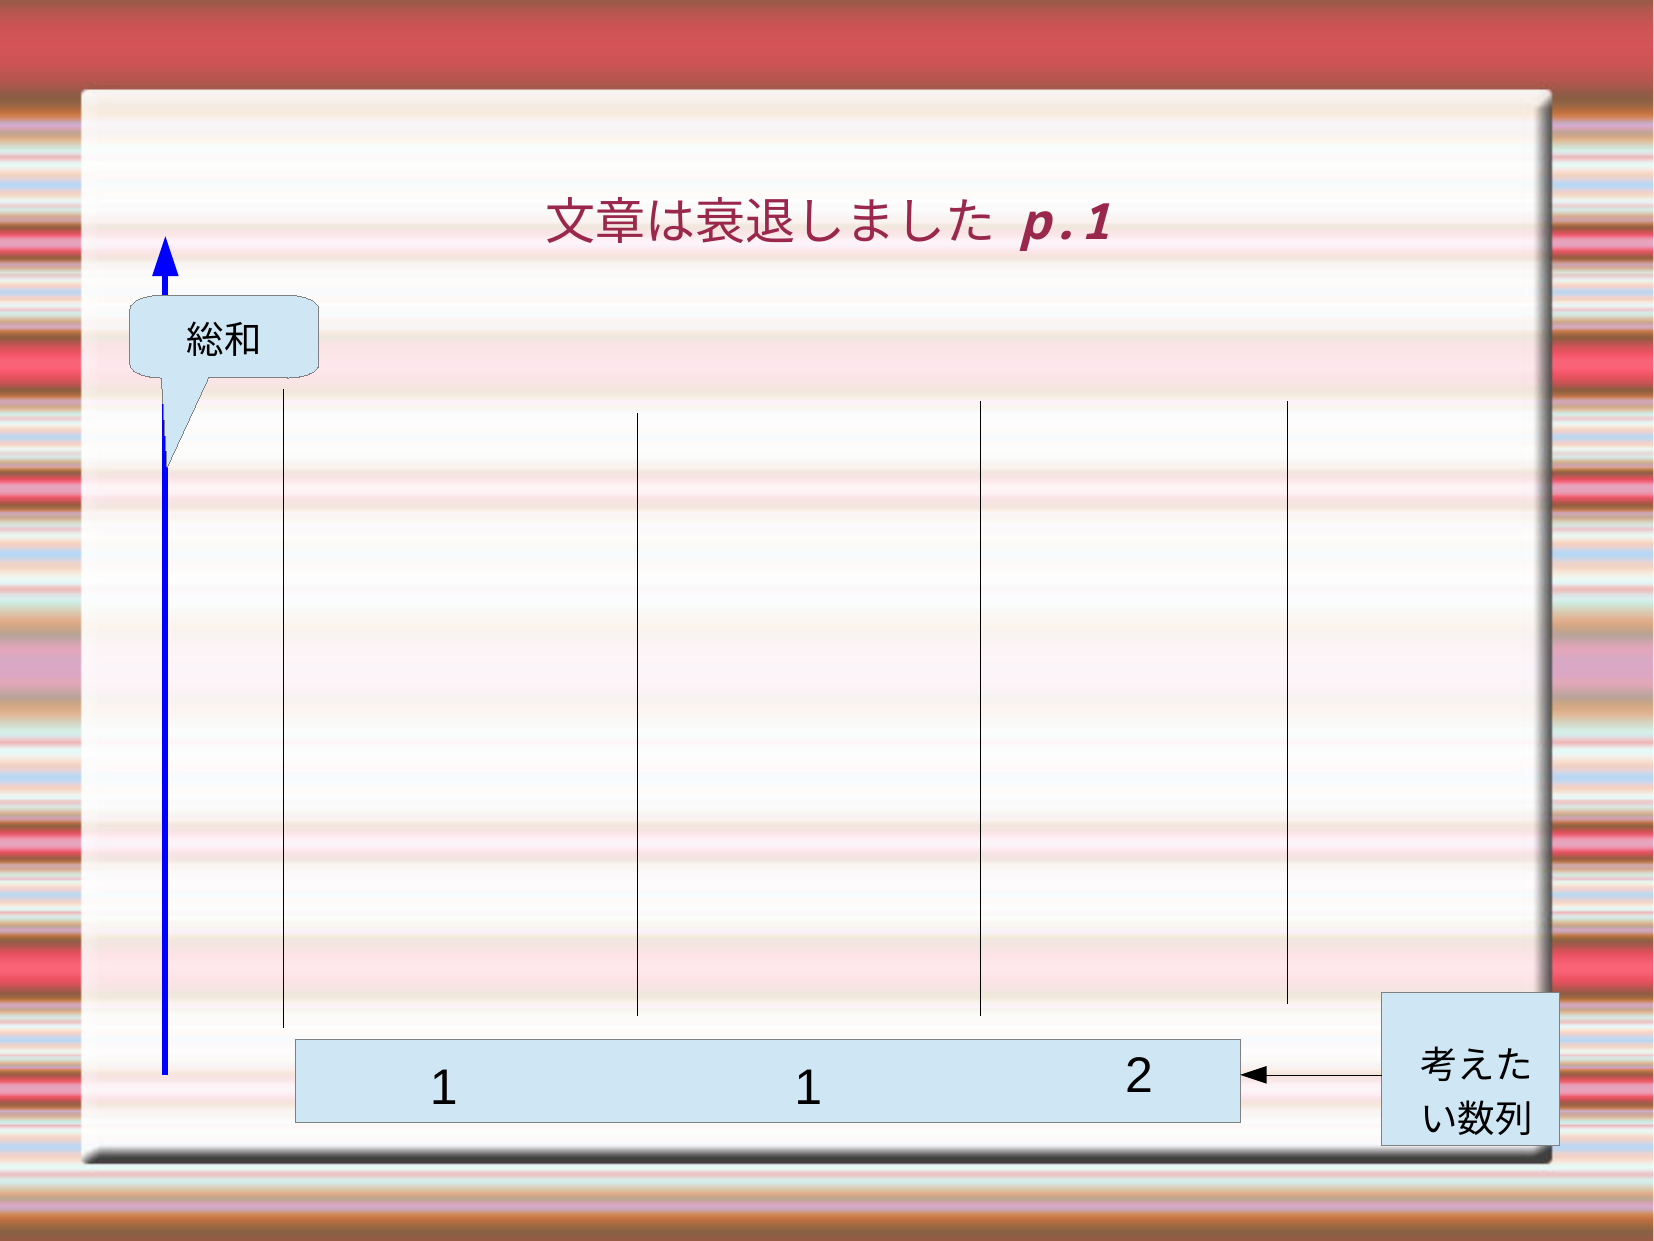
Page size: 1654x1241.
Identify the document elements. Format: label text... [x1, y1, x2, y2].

text_box [1381, 992, 1560, 1146]
title 文章は衰退しました p.1 [121, 114, 1534, 322]
text_box 考えたい数列 [1405, 1027, 1571, 1146]
text_box [295, 1039, 1241, 1123]
text_box 1 [415, 1051, 473, 1123]
picture [0, 0, 1654, 1241]
text_box 1 [779, 1051, 886, 1123]
text_box 総和 [129, 295, 319, 468]
text_box 2 [1110, 1039, 1168, 1111]
